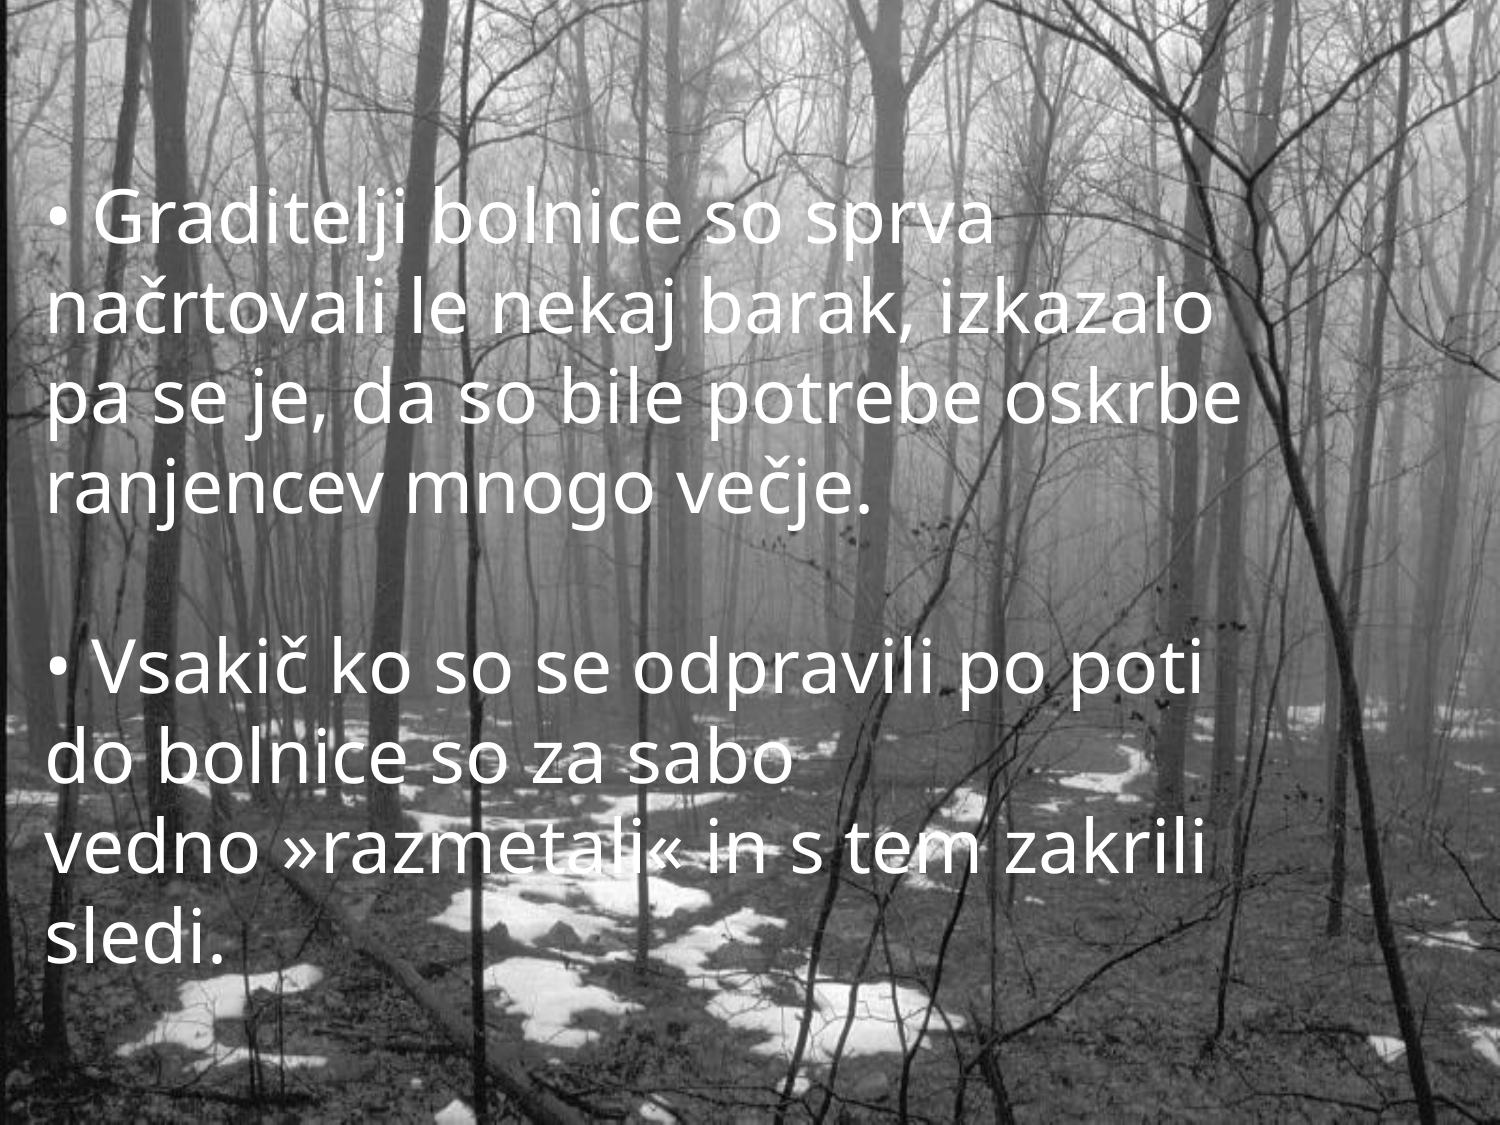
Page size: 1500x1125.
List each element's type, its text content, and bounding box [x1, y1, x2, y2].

text_box • Graditelji bolnice so sprva načrtovali le nekaj barak, izkazalo pa se je, da so bile potrebe oskrbe ranjencev mnogo večje. • Vsakič ko so se odpravili po poti do bolnice so za sabo vedno »razmetali« in s tem zakrili sledi. [29, 160, 1329, 986]
picture [0, 0, 1500, 1125]
